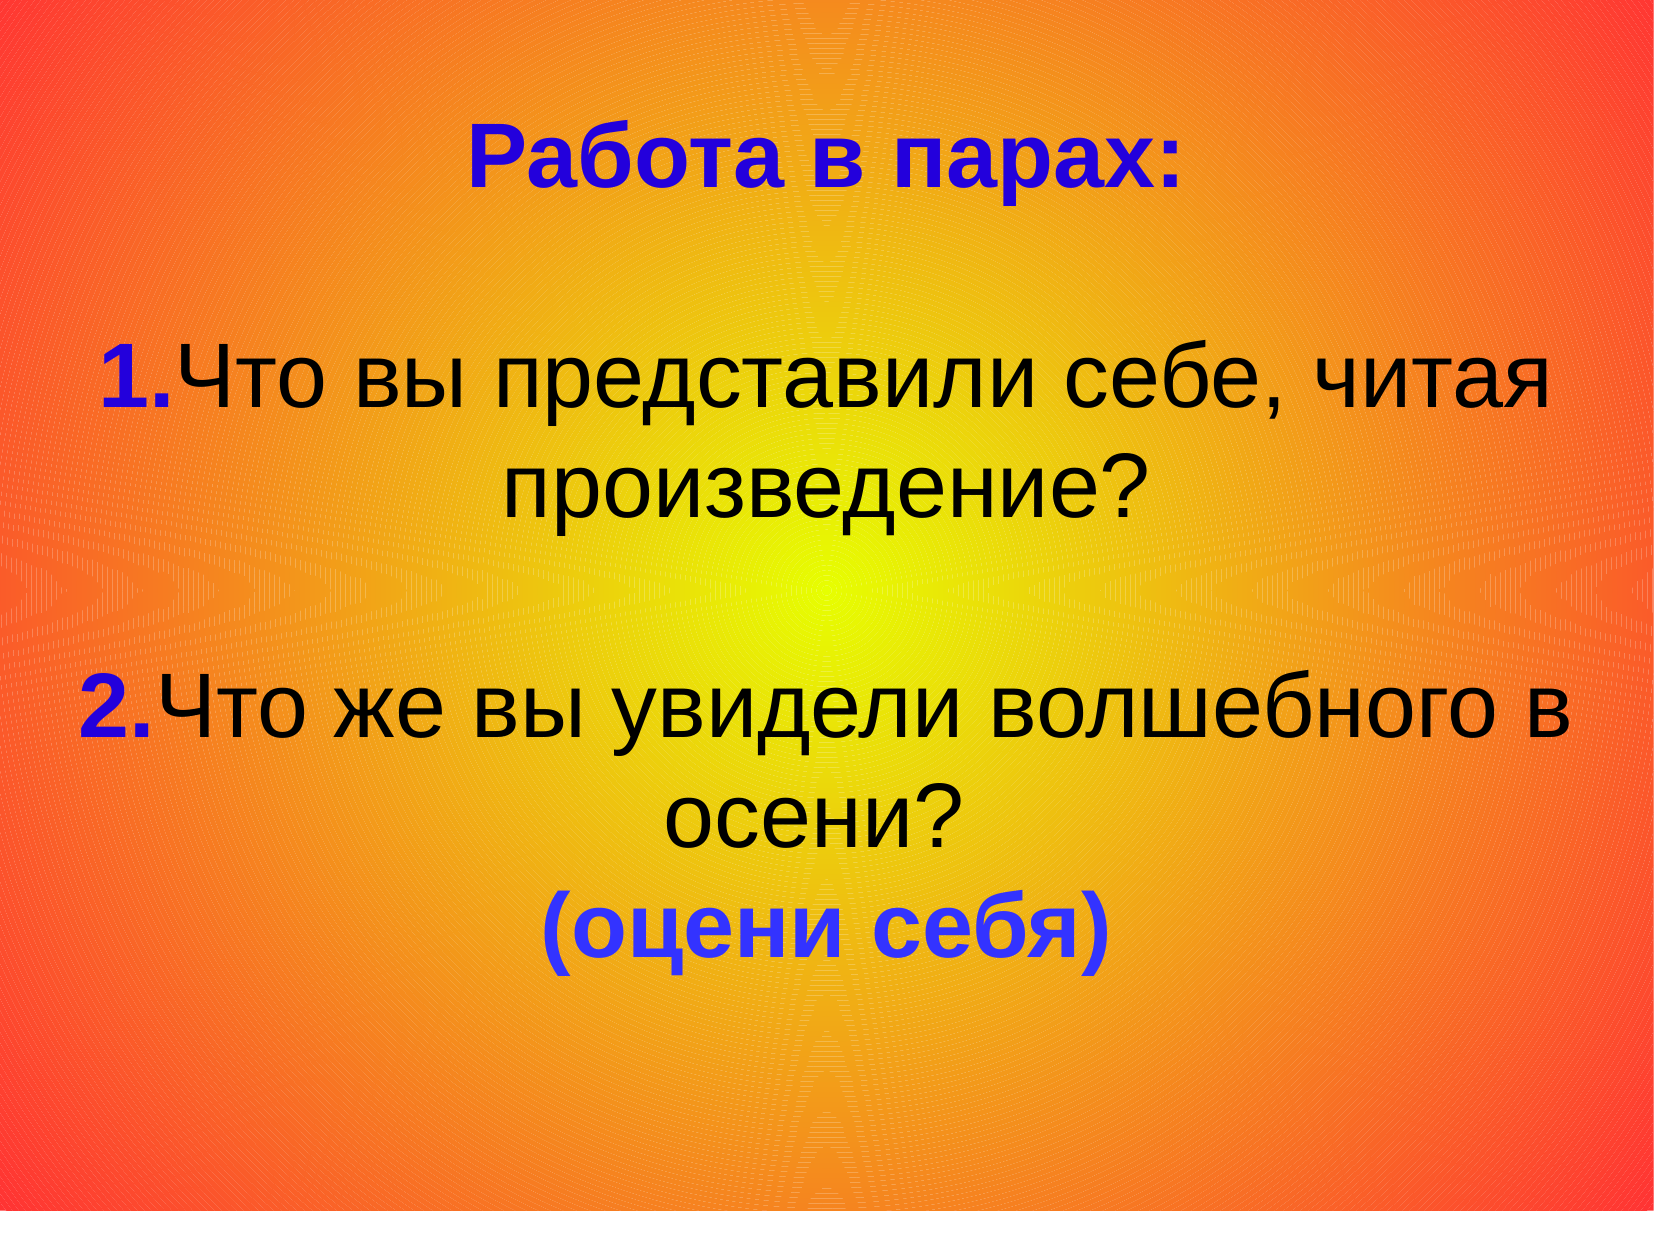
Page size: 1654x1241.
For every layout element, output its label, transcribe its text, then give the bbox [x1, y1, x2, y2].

title Работа в парах: 1.Что вы представили себе, читая произведение? 2.Что же вы увидели волшебного в осени? (оцени себя) [0, 0, 1654, 1211]
